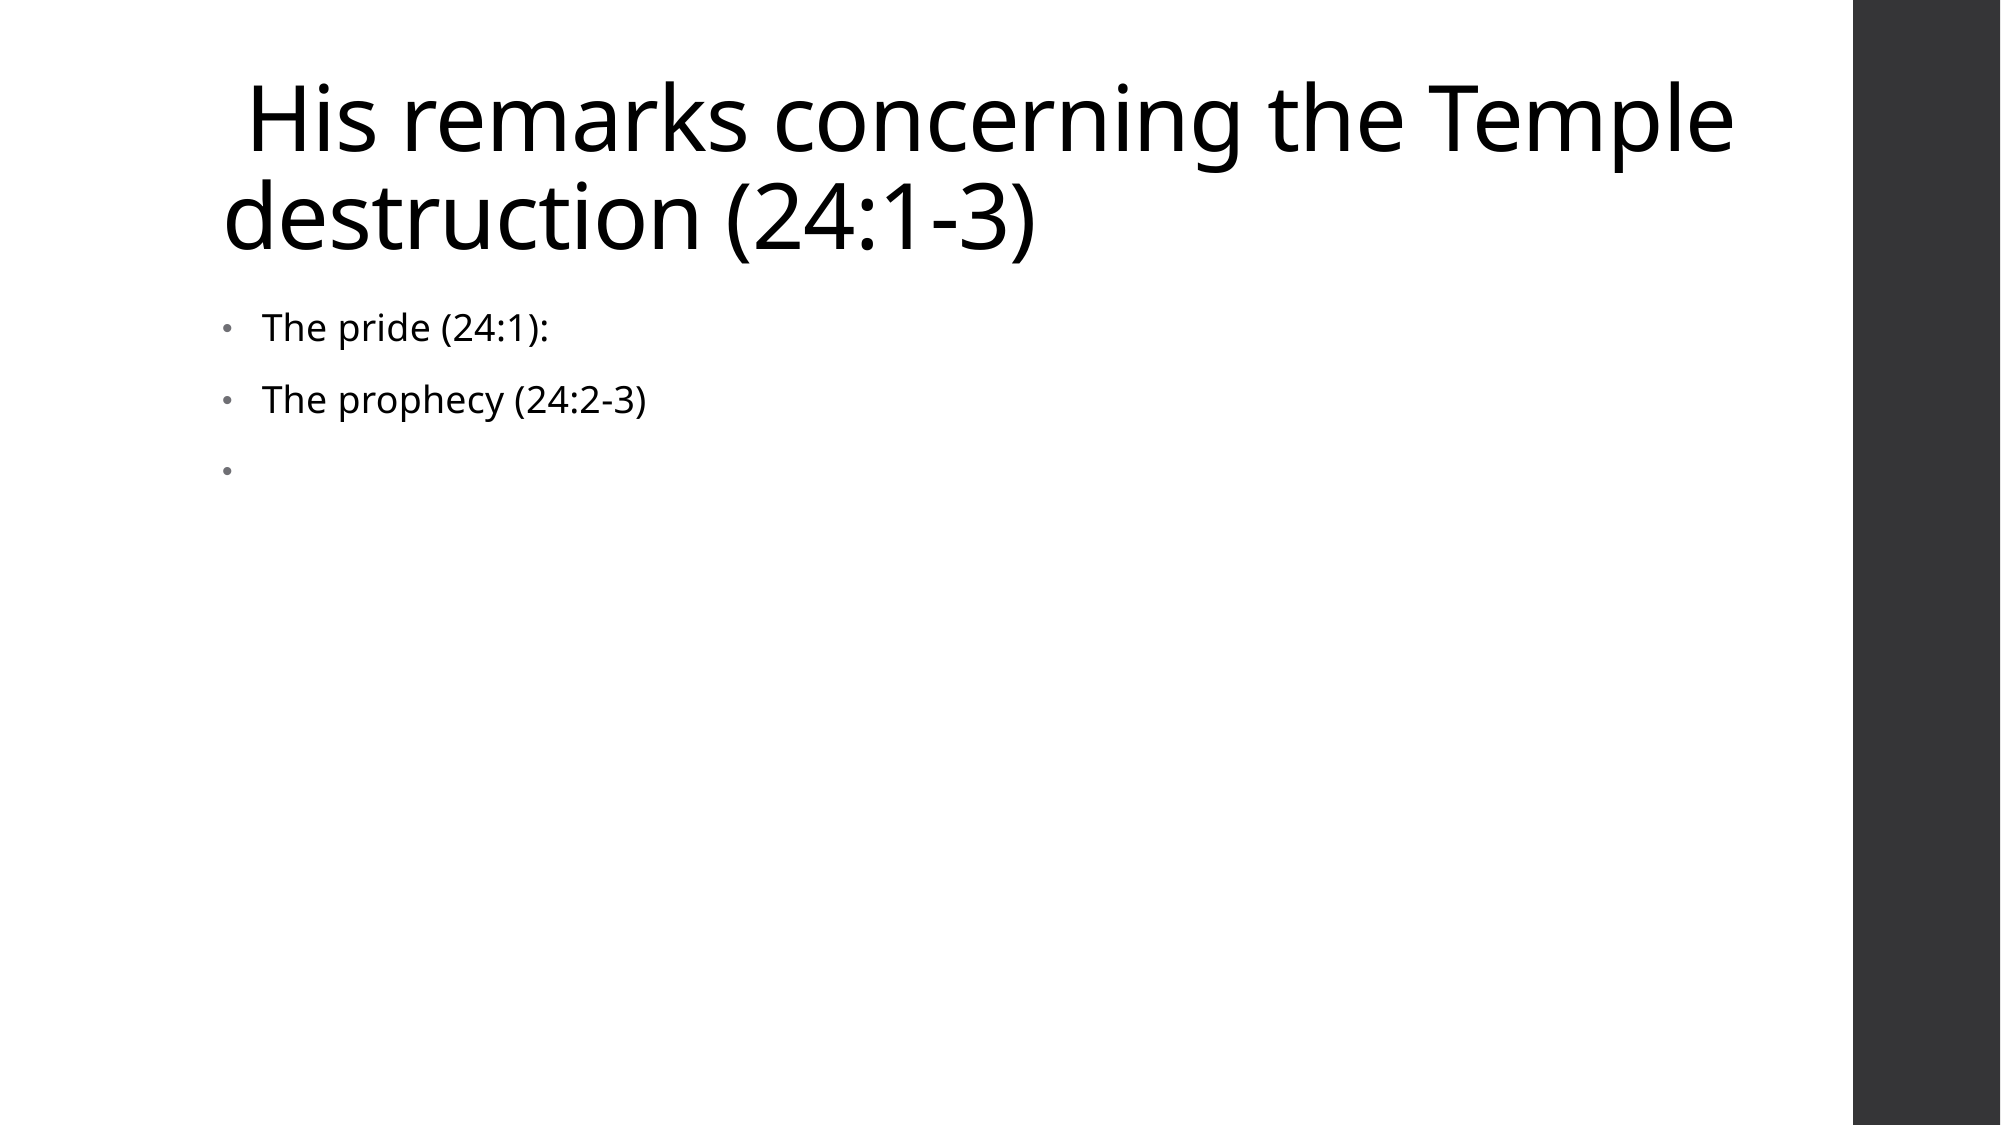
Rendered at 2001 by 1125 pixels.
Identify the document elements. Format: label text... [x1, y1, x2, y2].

title His remarks concerning the Temple destruction (24:1-3) [206, 60, 1797, 278]
list The pride (24:1): The prophecy (24:2-3) [206, 299, 1617, 1014]
